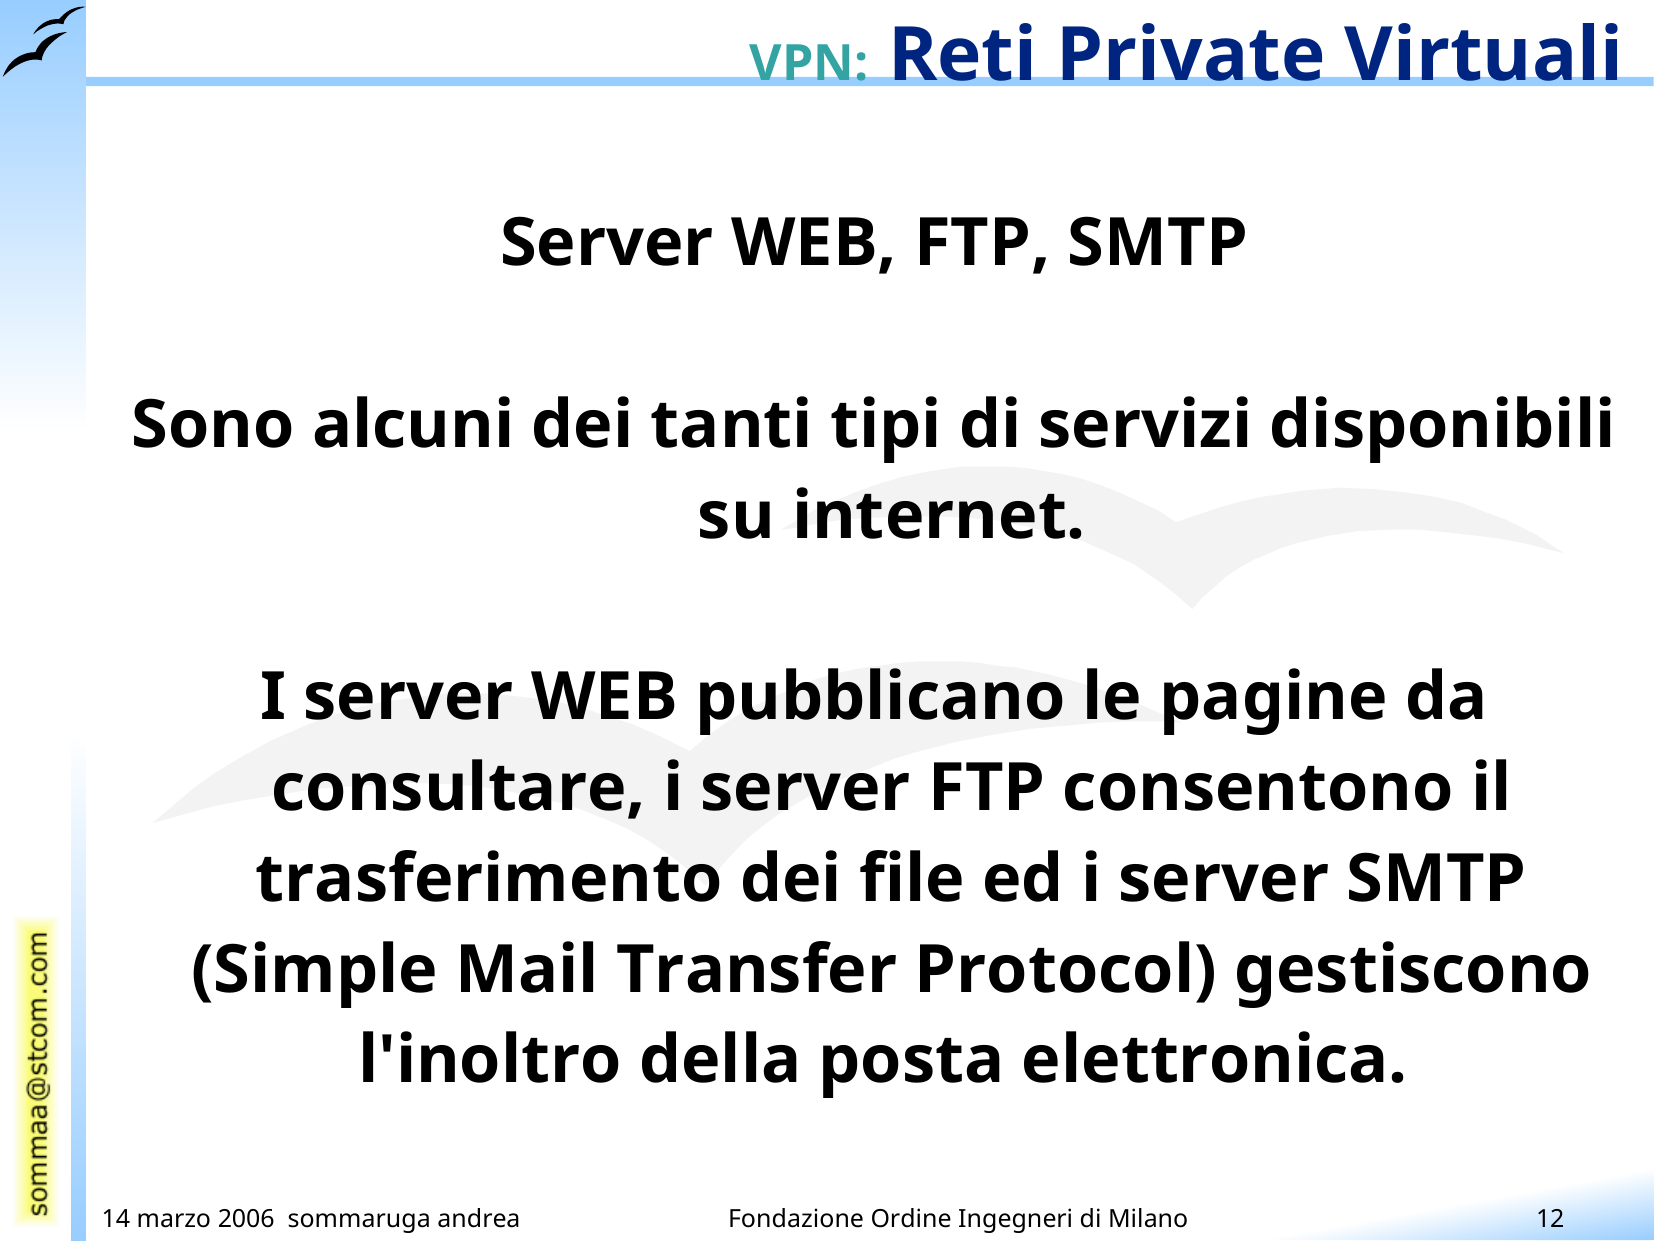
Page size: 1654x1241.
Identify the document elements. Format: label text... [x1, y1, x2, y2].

title VPN: Reti Private Virtuali [85, 0, 1654, 104]
picture [12, 915, 60, 1228]
subtitle Server WEB, FTP, SMTP Sono alcuni dei tanti tipi di servizi disponibili su internet. I server WEB pubblicano le pagine da consultare, i server FTP consentono il trasferimento dei file ed i server SMTP (Simple Mail Transfer Protocol) gestiscono l'inoltro della posta elettronica. [85, 134, 1628, 1163]
